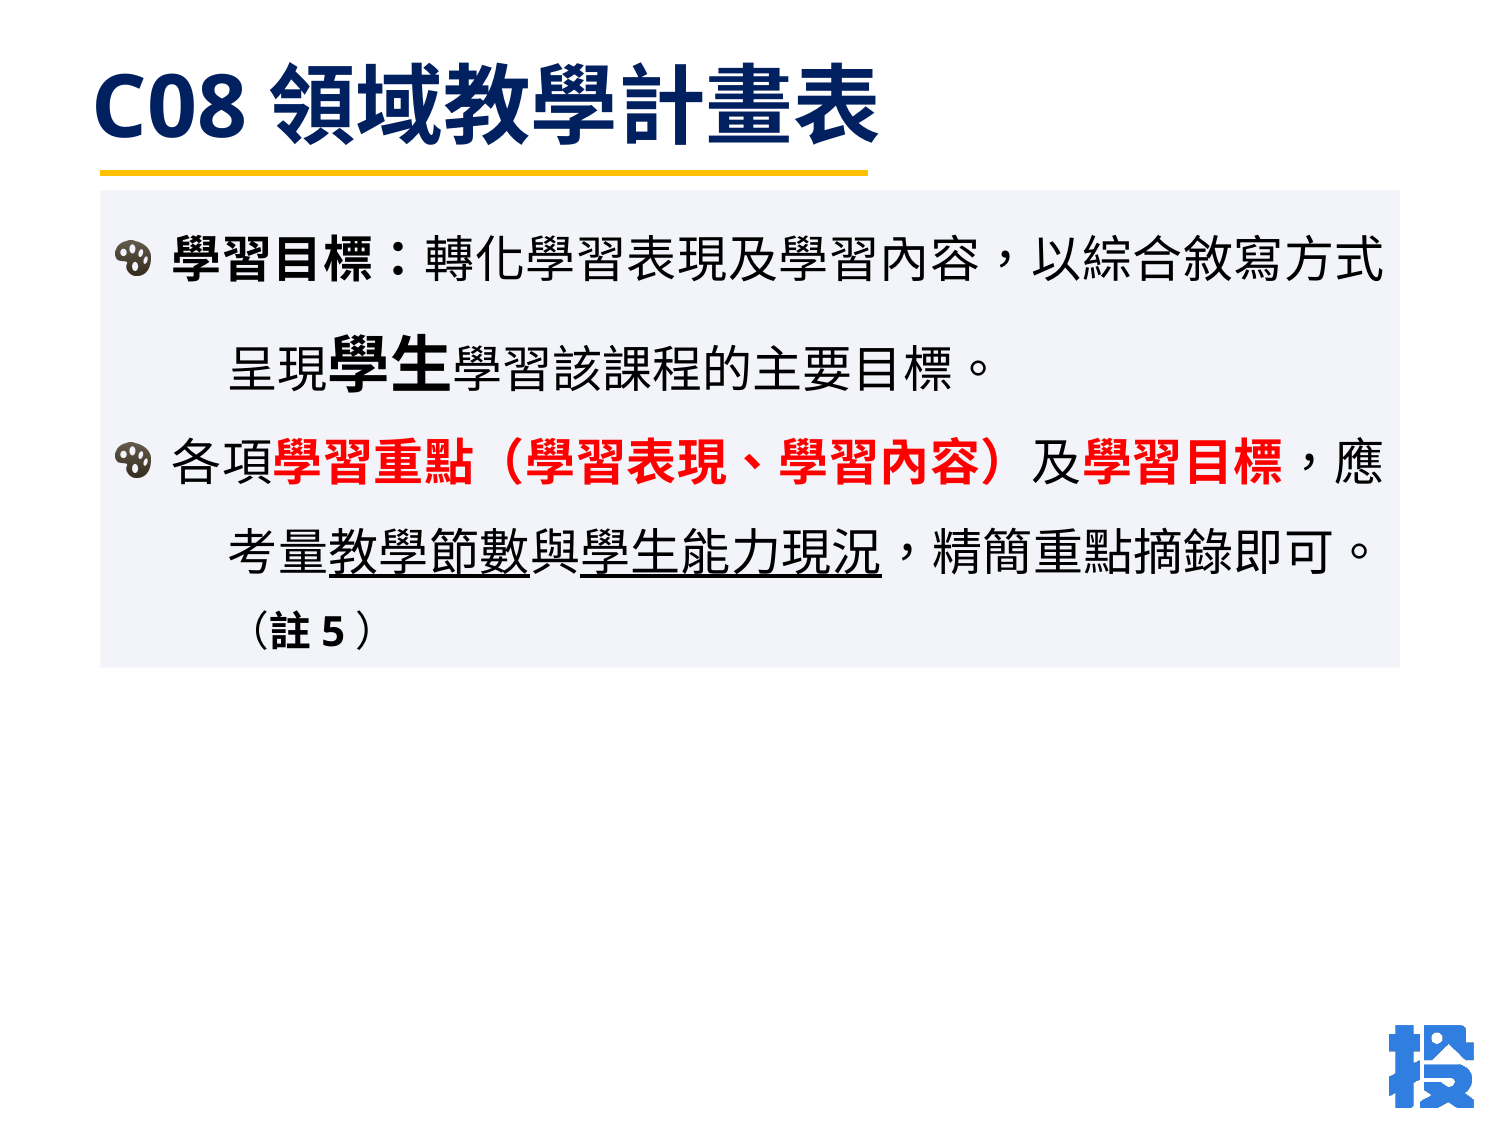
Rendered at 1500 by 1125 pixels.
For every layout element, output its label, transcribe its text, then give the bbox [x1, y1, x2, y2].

picture [1362, 997, 1500, 1125]
text_box 學習目標：轉化學習表現及學習內容，以綜合敘寫方式呈現學生學習該課程的主要目標。 各項學習重點（學習表現、學習內容）及學習目標，應考量教學節數與學生能力現況，精簡重點摘錄即可。（註5） [100, 190, 1400, 668]
text_box C08領域教學計畫表 [76, 42, 1365, 164]
